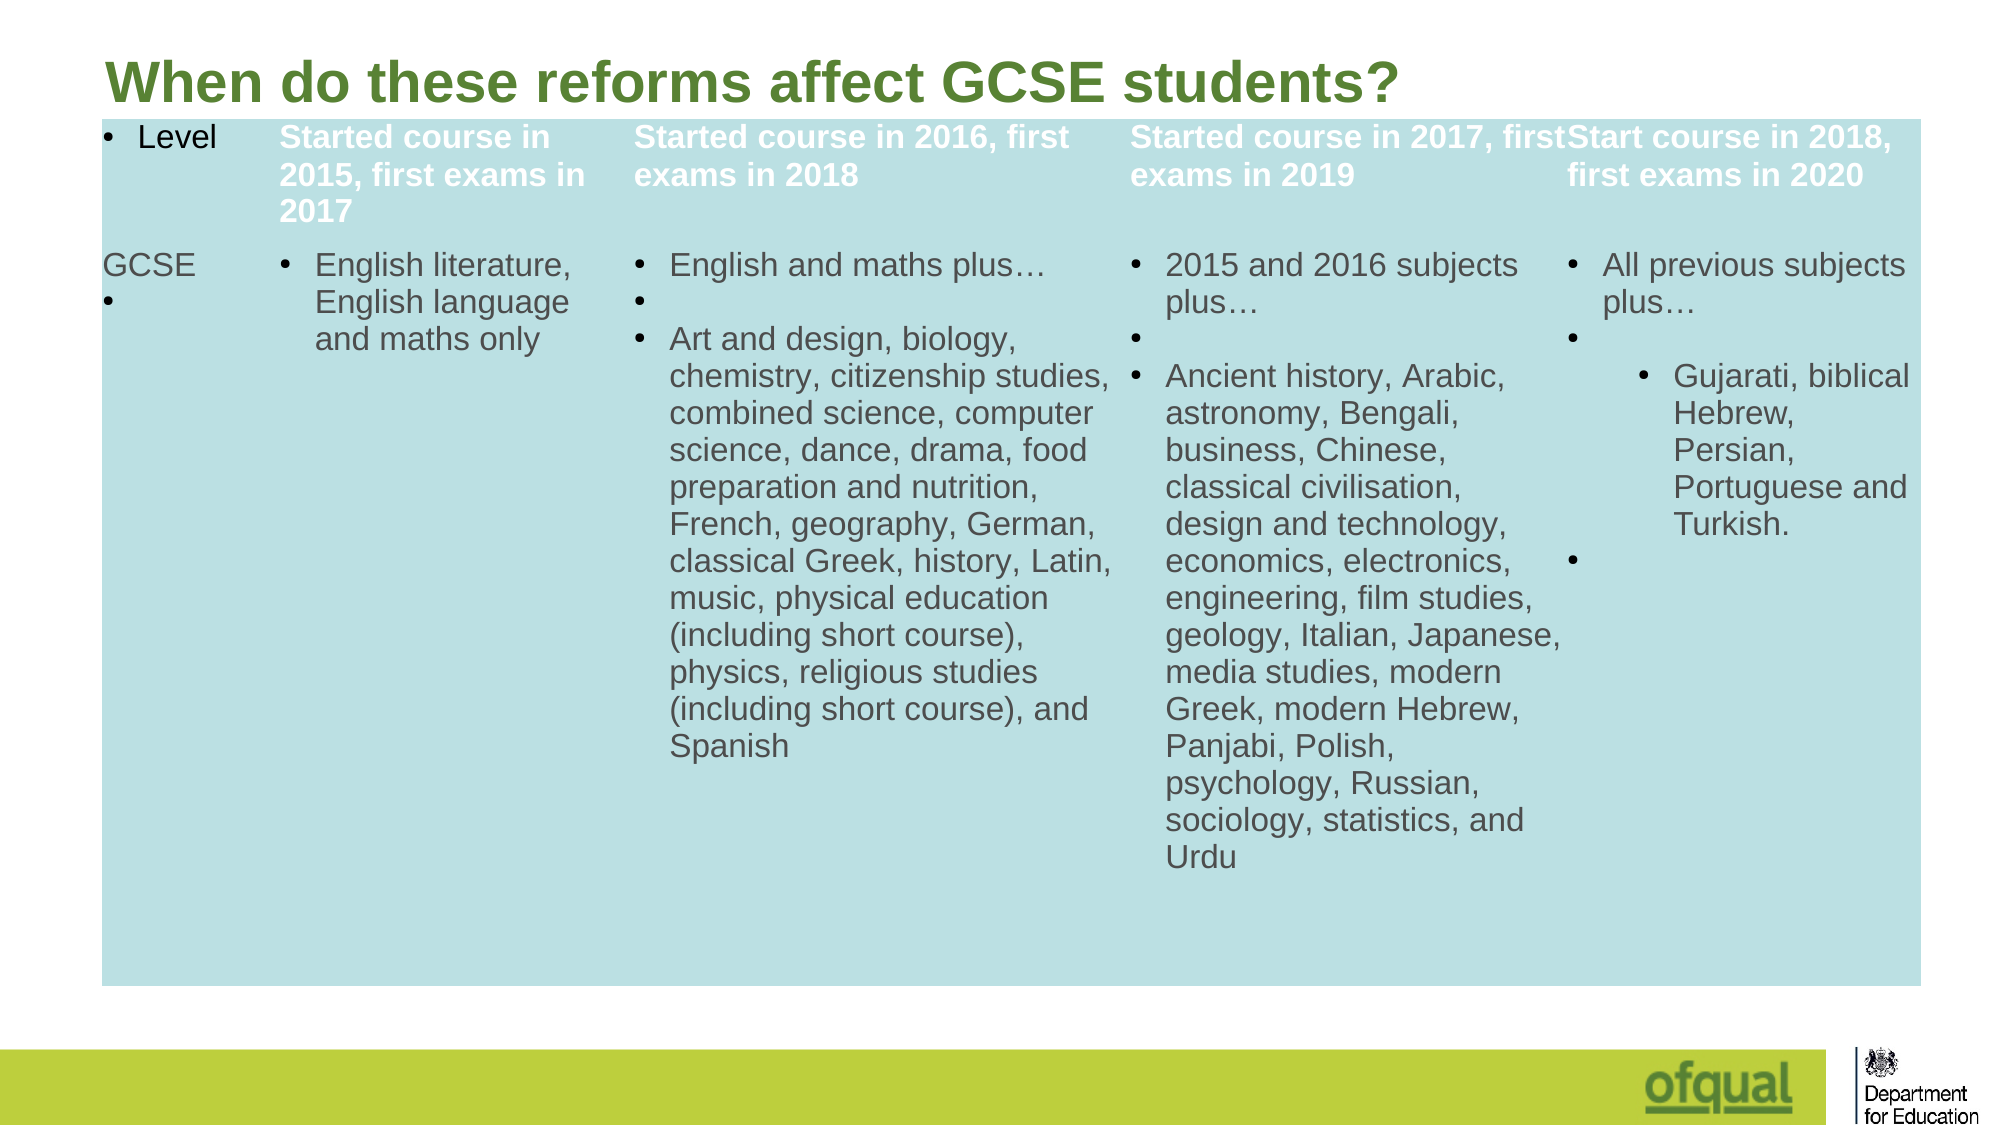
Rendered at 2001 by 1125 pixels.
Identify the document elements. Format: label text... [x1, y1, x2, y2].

table_header Level [102, 119, 279, 246]
table_header Started course in 2016, first exams in 2018 [634, 119, 1130, 246]
table_cell GCSE [102, 246, 279, 986]
table_header Started course in 2017, first exams in 2019 [1130, 119, 1567, 246]
table_cell 2015 and 2016 subjects plus… Ancient history, Arabic, astronomy, Bengali, business, Chinese, classical civilisation, design and technology, economics, electronics, engineering, film studies, geology, Italian, Japanese, media studies, modern Greek, modern Hebrew, Panjabi, Polish, psychology, Russian, sociology, statistics, and Urdu [1130, 246, 1567, 986]
text_box When do these reforms affect GCSE students? [90, 37, 1839, 122]
table_header Started course in 2015, first exams in 2017 [279, 119, 634, 246]
table_cell English and maths plus… Art and design, biology, chemistry, citizenship studies, combined science, computer science, dance, drama, food preparation and nutrition, French, geography, German, classical Greek, history, Latin, music, physical education (including short course), physics, religious studies (including short course), and Spanish [634, 246, 1130, 986]
table_cell English literature, English language and maths only [279, 246, 634, 986]
table_cell All previous subjects plus… Gujarati, biblical Hebrew, Persian, Portuguese and Turkish. [1567, 246, 1921, 986]
table_header Start course in 2018, first exams in 2020 [1567, 119, 1921, 246]
